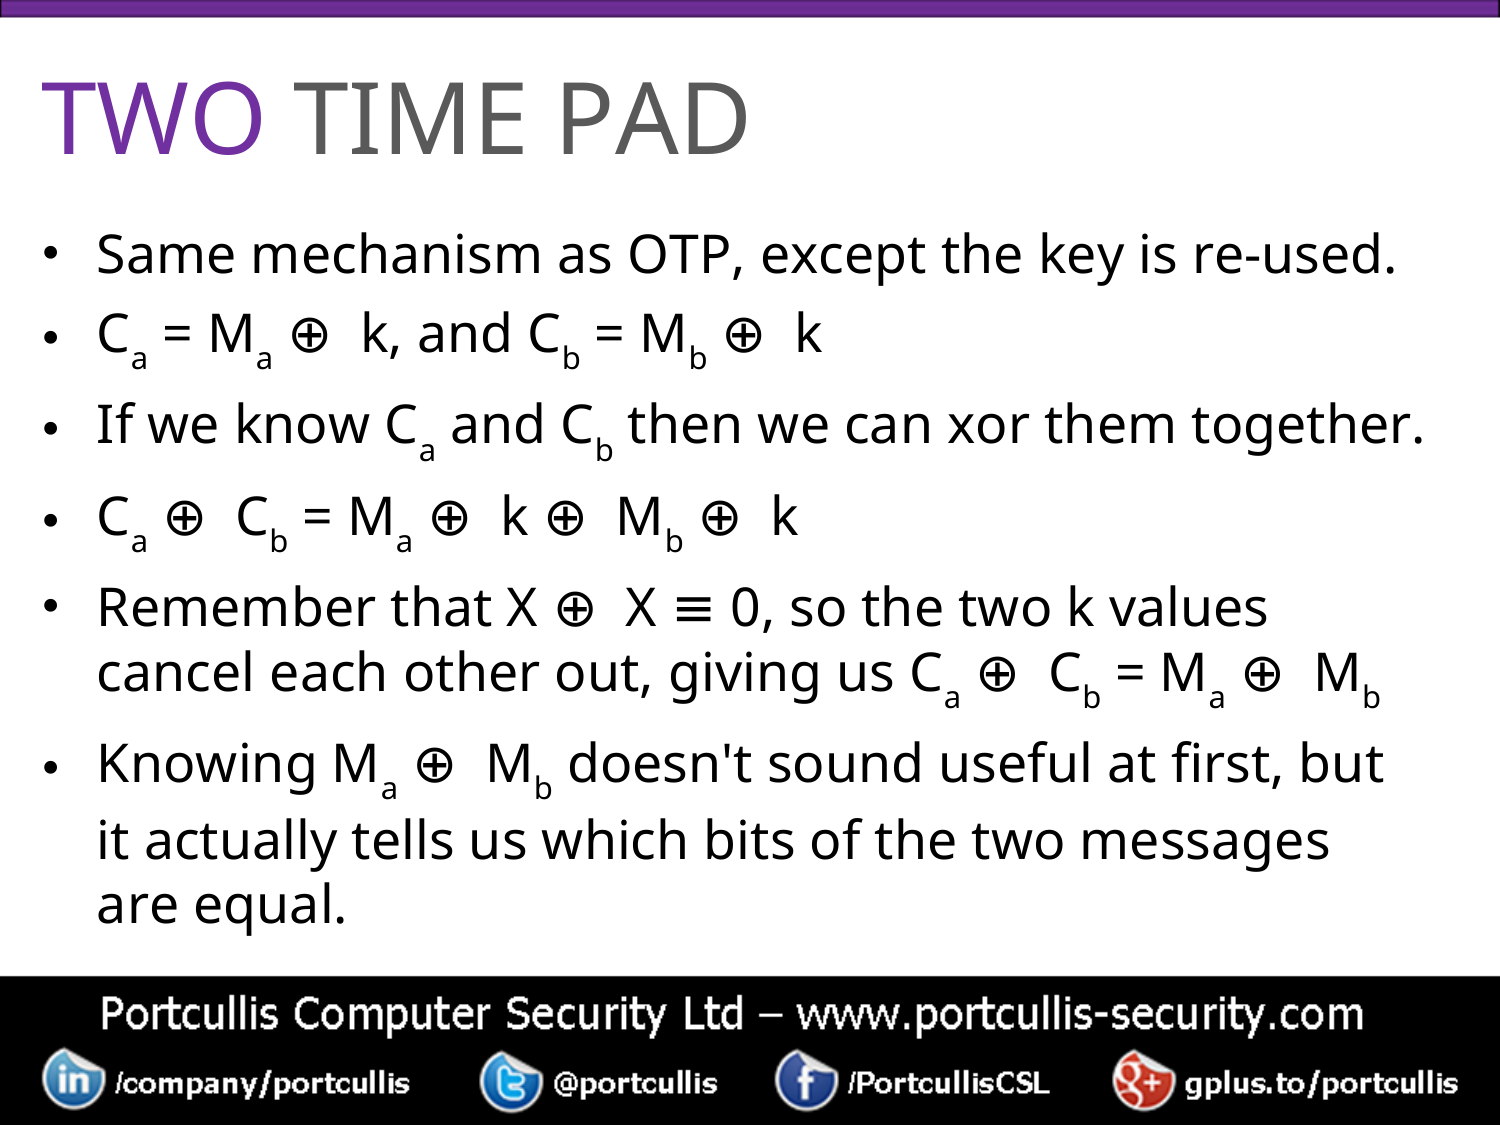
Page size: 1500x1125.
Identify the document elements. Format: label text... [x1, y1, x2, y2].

title TWO TIME PAD [41, 42, 1434, 202]
list Same mechanism as OTP, except the key is re-used. Ca = Ma ⊕ k, and Cb = Mb ⊕ k If we know Ca and Cb then we can xor them together. Ca ⊕ Cb = Ma ⊕ k ⊕ Mb ⊕ k Remember that X ⊕ X ≡ 0, so the two k values cancel each other out, giving us Ca ⊕ Cb = Ma ⊕ Mb Knowing Ma ⊕ Mb doesn't sound useful at first, but it actually tells us which bits of the two messages are equal. [41, 219, 1428, 965]
picture [0, 0, 1500, 1125]
